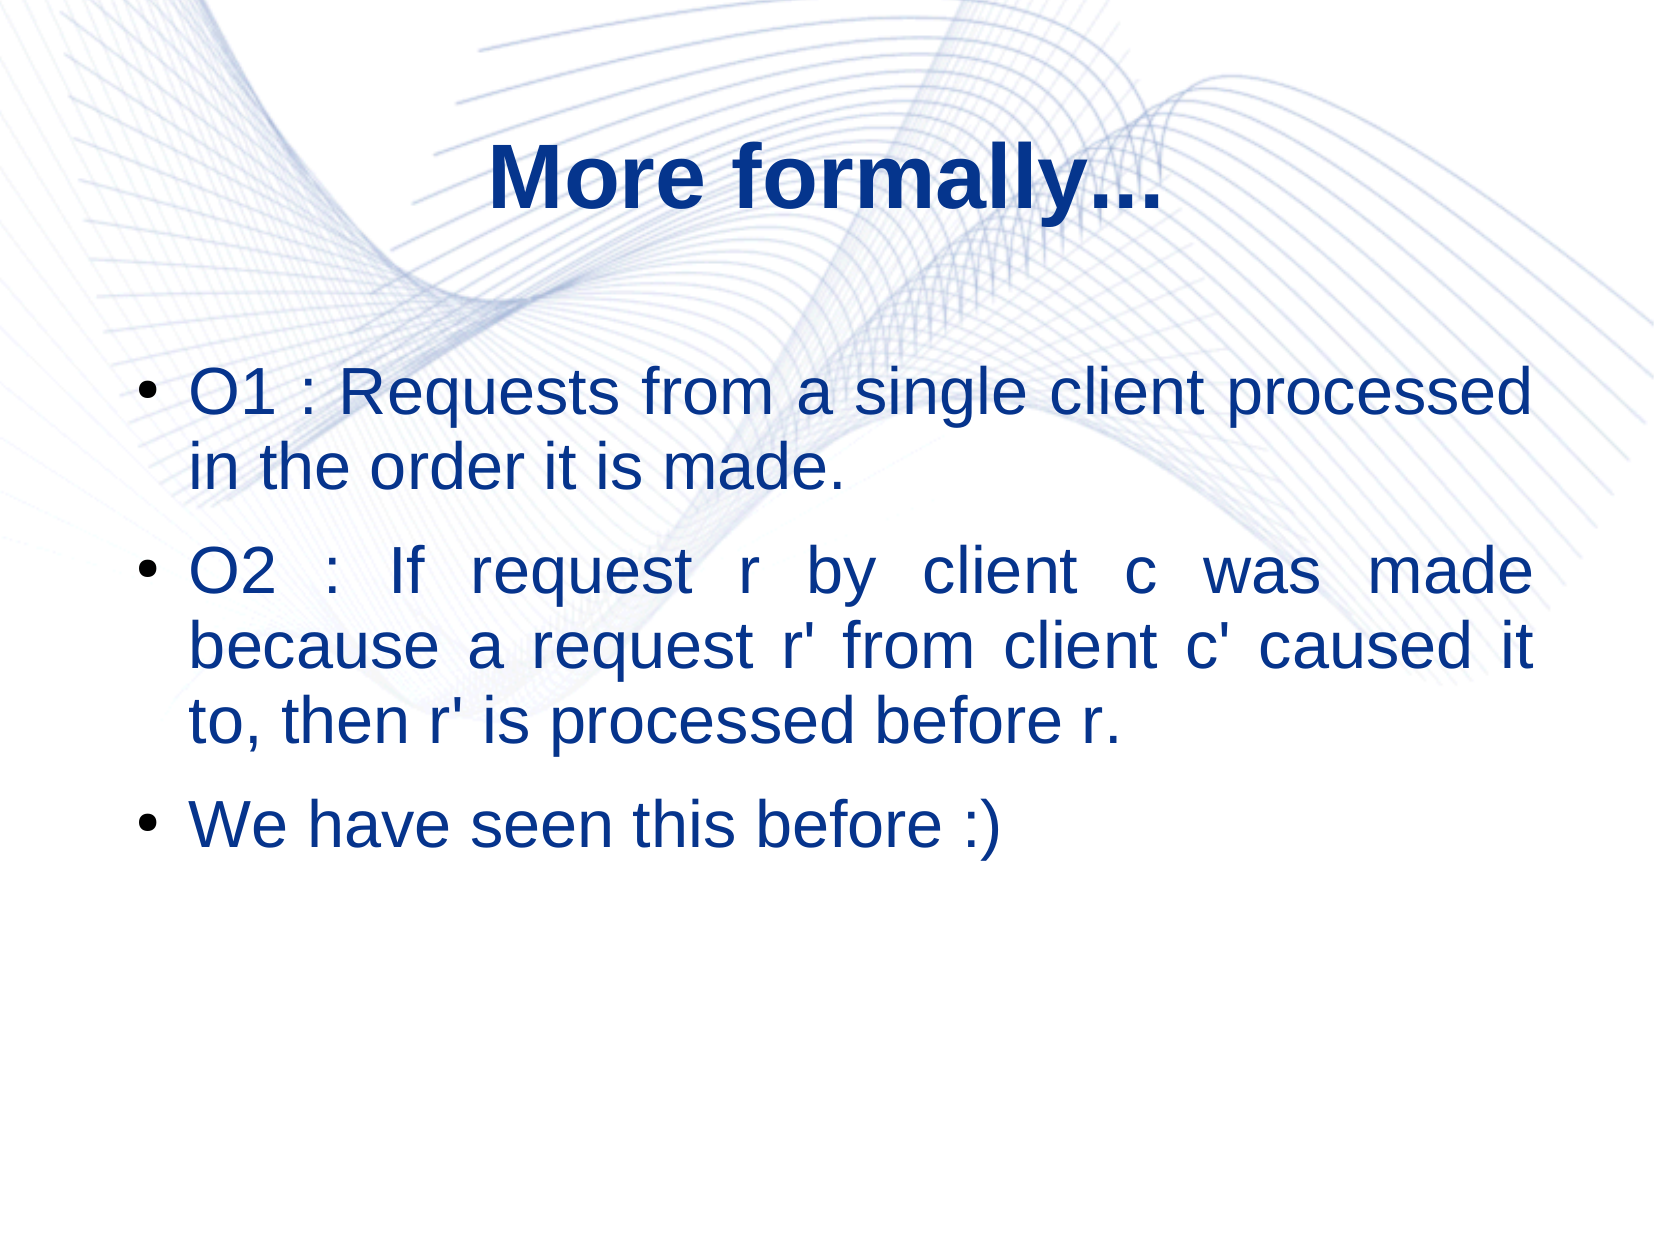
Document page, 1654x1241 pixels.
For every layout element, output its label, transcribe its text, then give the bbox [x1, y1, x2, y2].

picture [0, 0, 1654, 1241]
list O1 : Requests from a single client processed in the order it is made. O2 : If request r by client c was made because a request r' from client c' caused it to, then r' is processed before r. We have seen this before :) [118, 354, 1536, 1108]
title More formally... [118, 66, 1536, 288]
